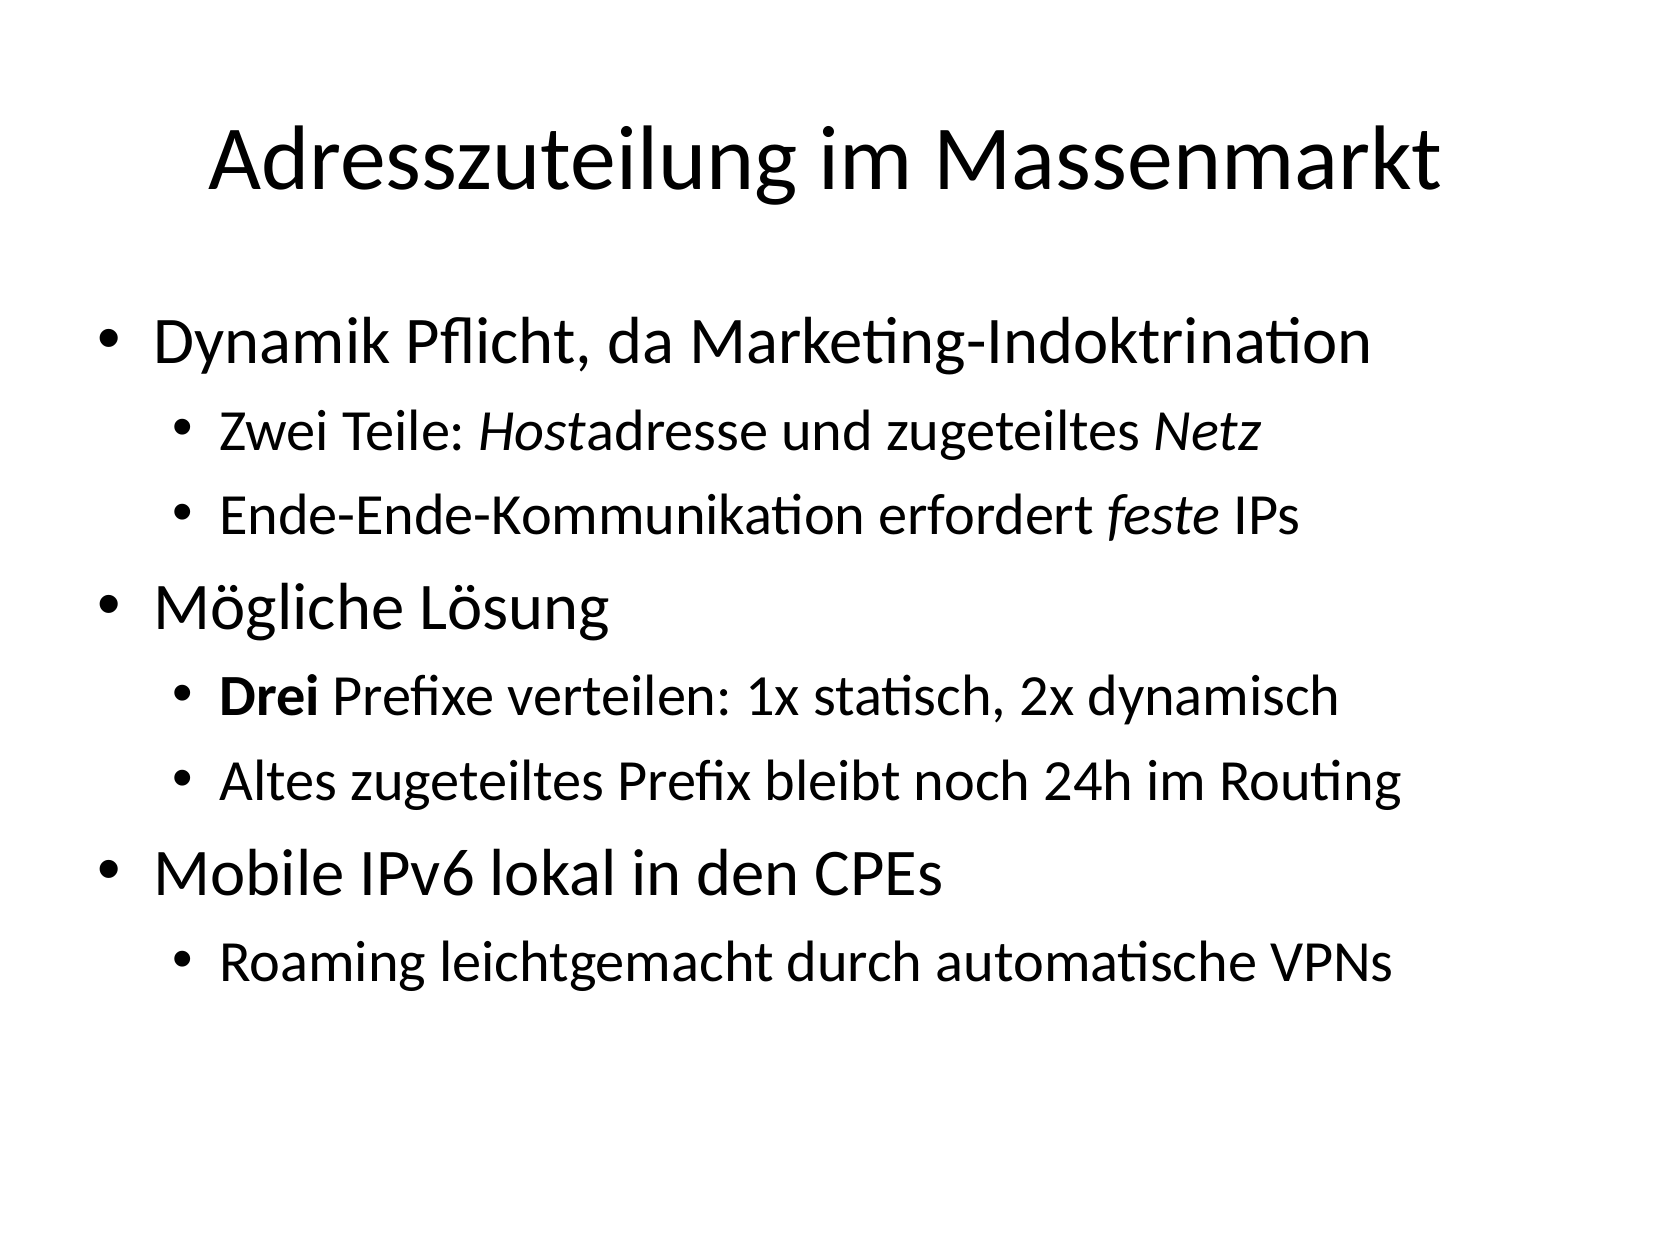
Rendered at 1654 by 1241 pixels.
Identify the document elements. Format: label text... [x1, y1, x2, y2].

title Adresszuteilung im Massenmarkt [82, 23, 1570, 283]
list Dynamik Pflicht, da Marketing-Indoktrination Zwei Teile: Hostadresse und zugeteiltes Netz Ende-Ende-Kommunikation erfordert feste IPs Mögliche Lösung Drei Prefixe verteilen: 1x statisch, 2x dynamisch Altes zugeteiltes Prefix bleibt noch 24h im Routing Mobile IPv6 lokal in den CPEs Roaming leichtgemacht durch automatische VPNs [82, 289, 1570, 1107]
